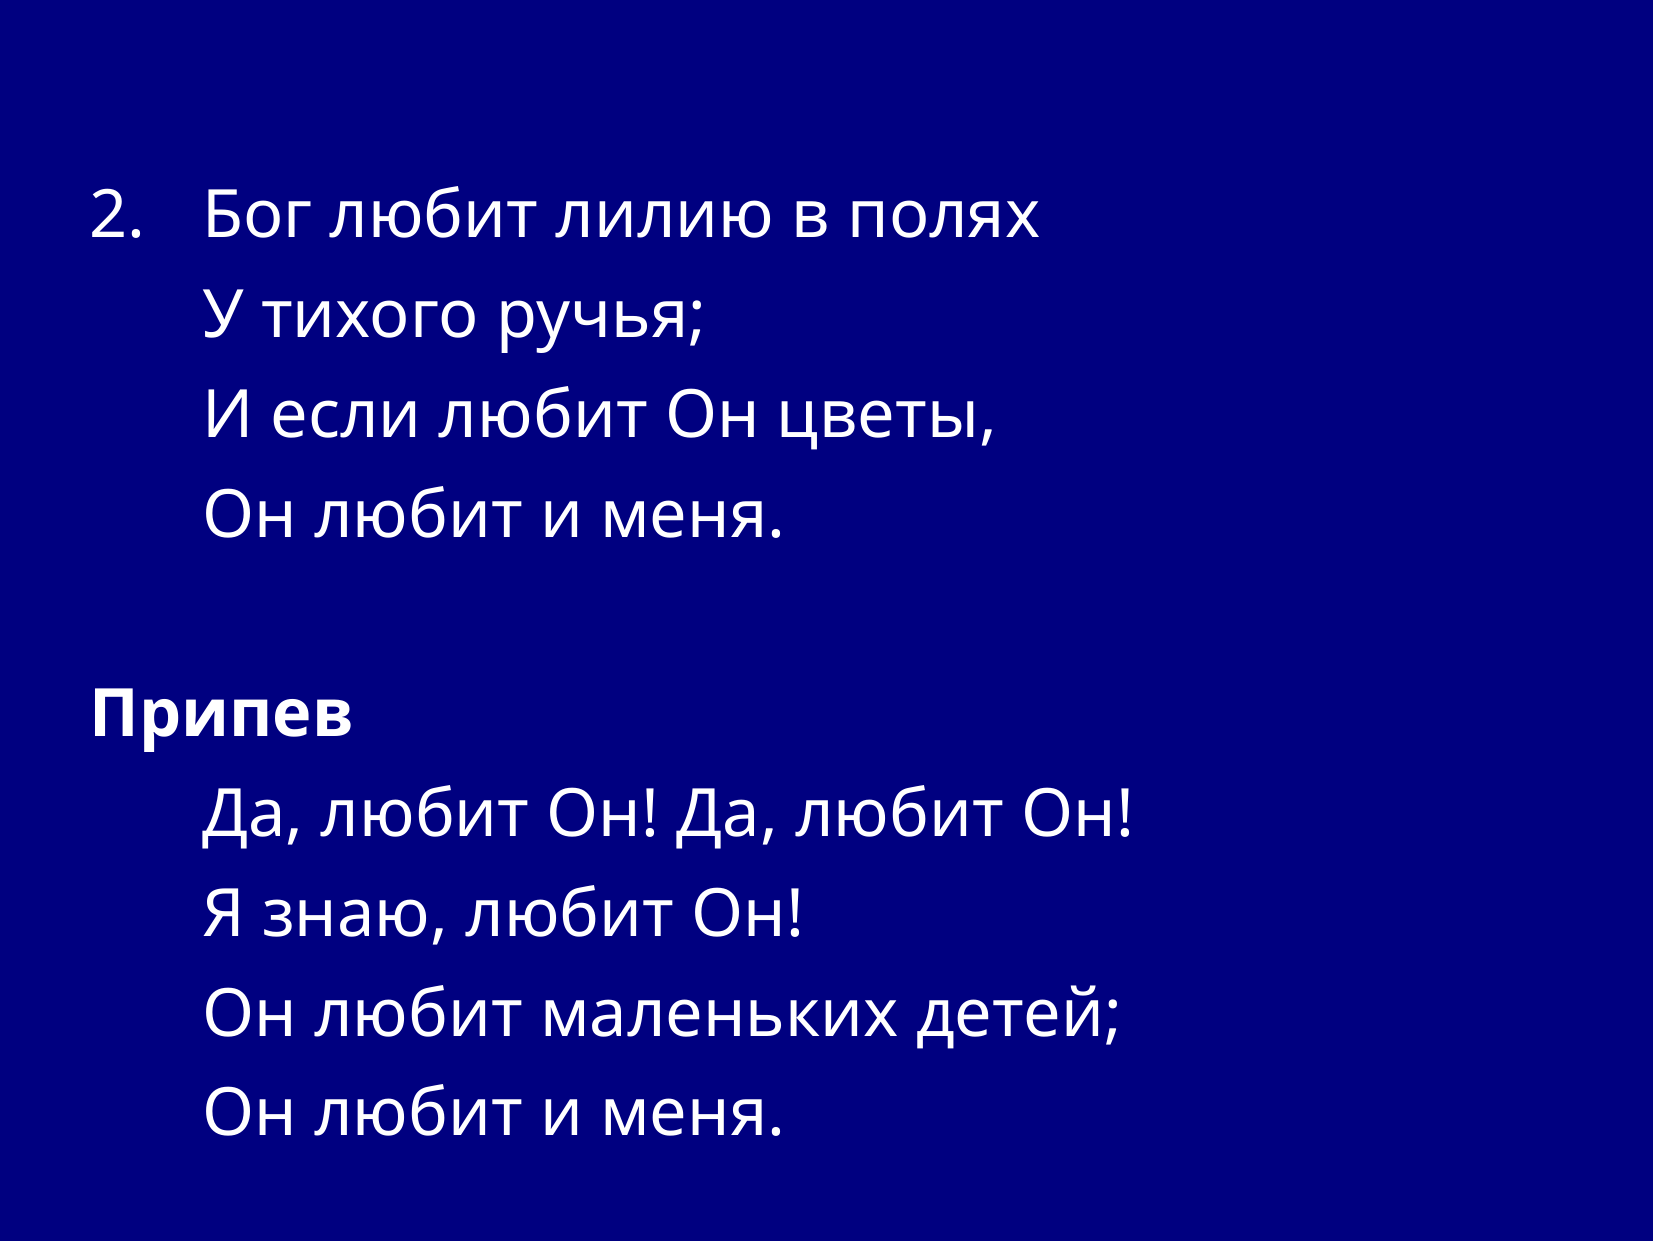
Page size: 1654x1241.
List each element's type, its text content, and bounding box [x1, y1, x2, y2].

text_box 2. Бог любит лилию в полях У тихого ручья; И если любит Он цветы, Он любит и меня. Припев Да, любит Он! Да, любит Он! Я знаю, любит Он! Он любит маленьких детей; Он любит и меня. [75, 150, 1576, 1163]
